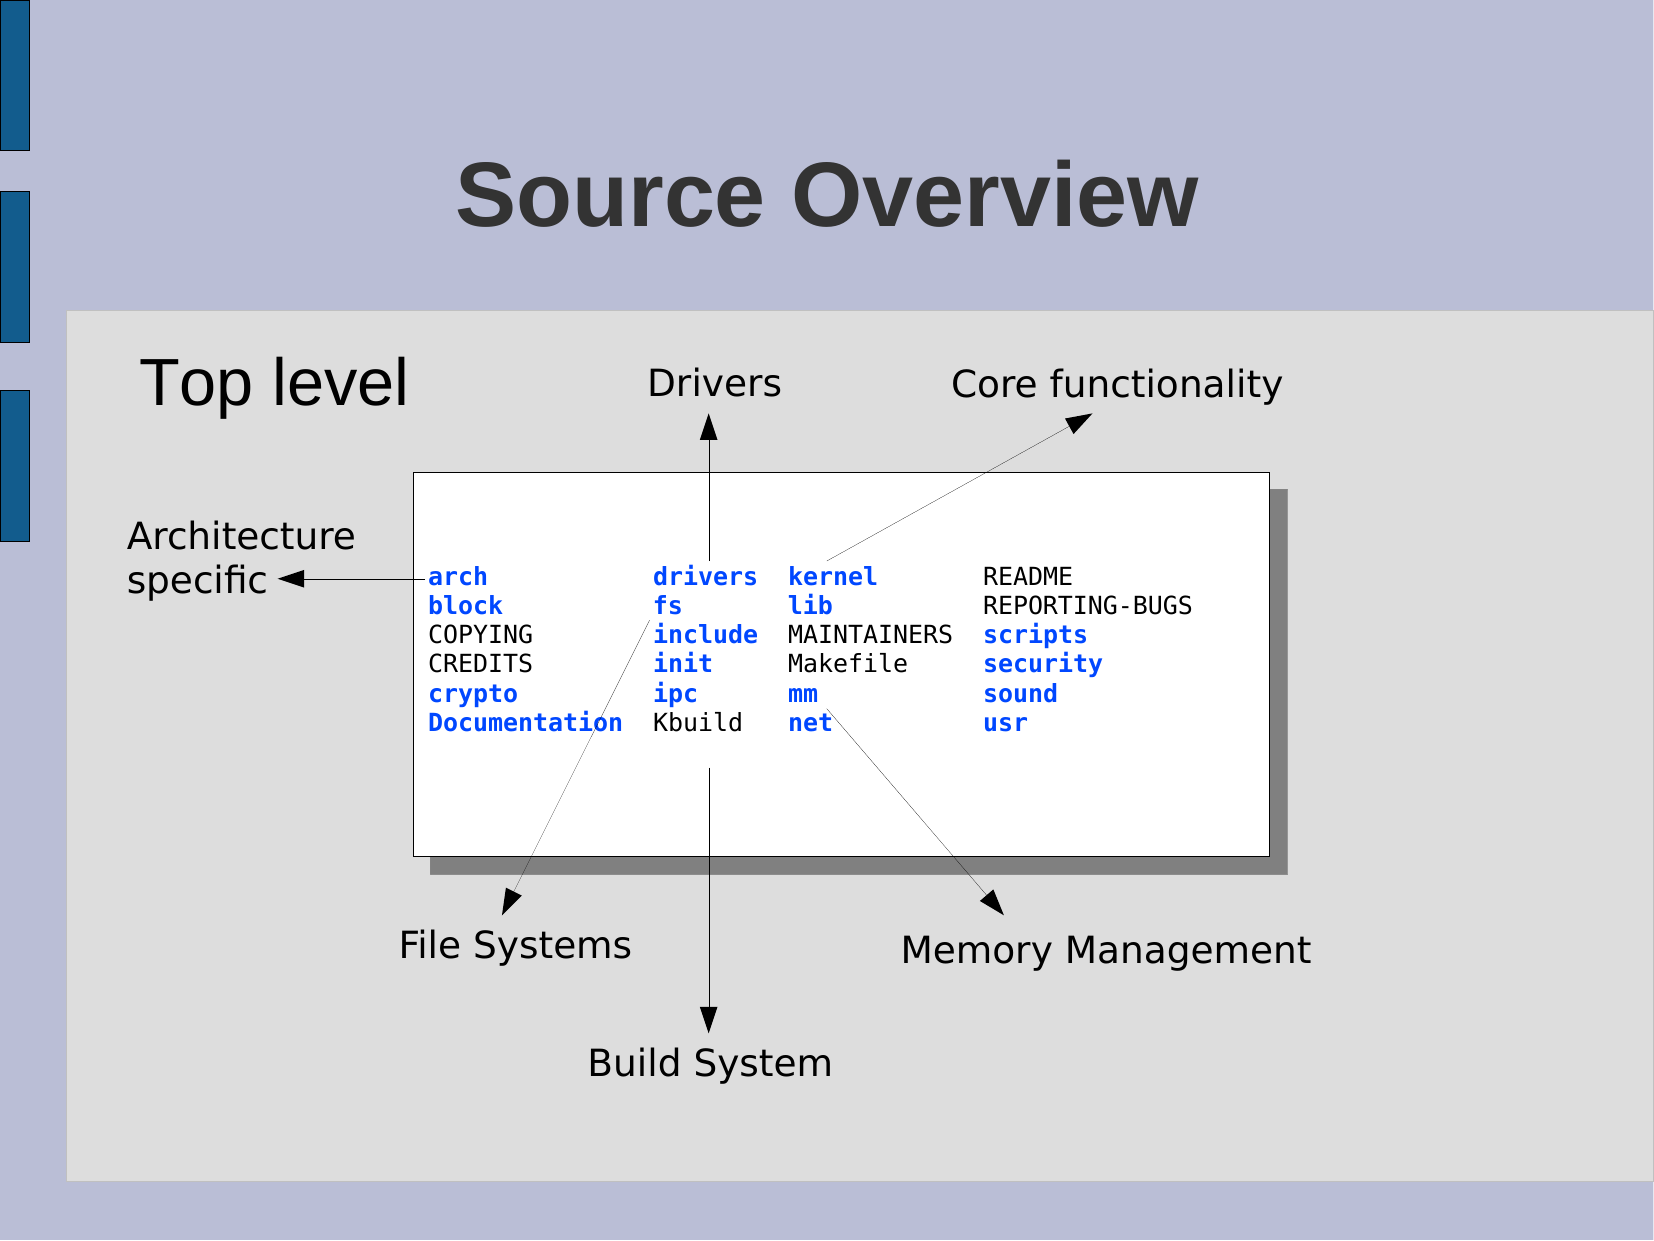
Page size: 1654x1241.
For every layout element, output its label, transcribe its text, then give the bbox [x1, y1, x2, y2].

list Top level [121, 344, 1534, 1112]
text_box Memory Management [885, 921, 1359, 1004]
text_box Core functionality [936, 355, 1300, 414]
text_box Build System [572, 1034, 849, 1093]
text_box Drivers [632, 354, 798, 413]
text_box Architecture specific [112, 507, 372, 610]
title Source Overview [121, 98, 1534, 291]
text_box arch drivers kernel README block fs lib REPORTING-BUGS COPYING include MAINTAINERS scripts CREDITS init Makefile security crypto ipc mm sound Documentation Kbuild net usr [413, 472, 1270, 857]
text_box File Systems [383, 916, 648, 975]
